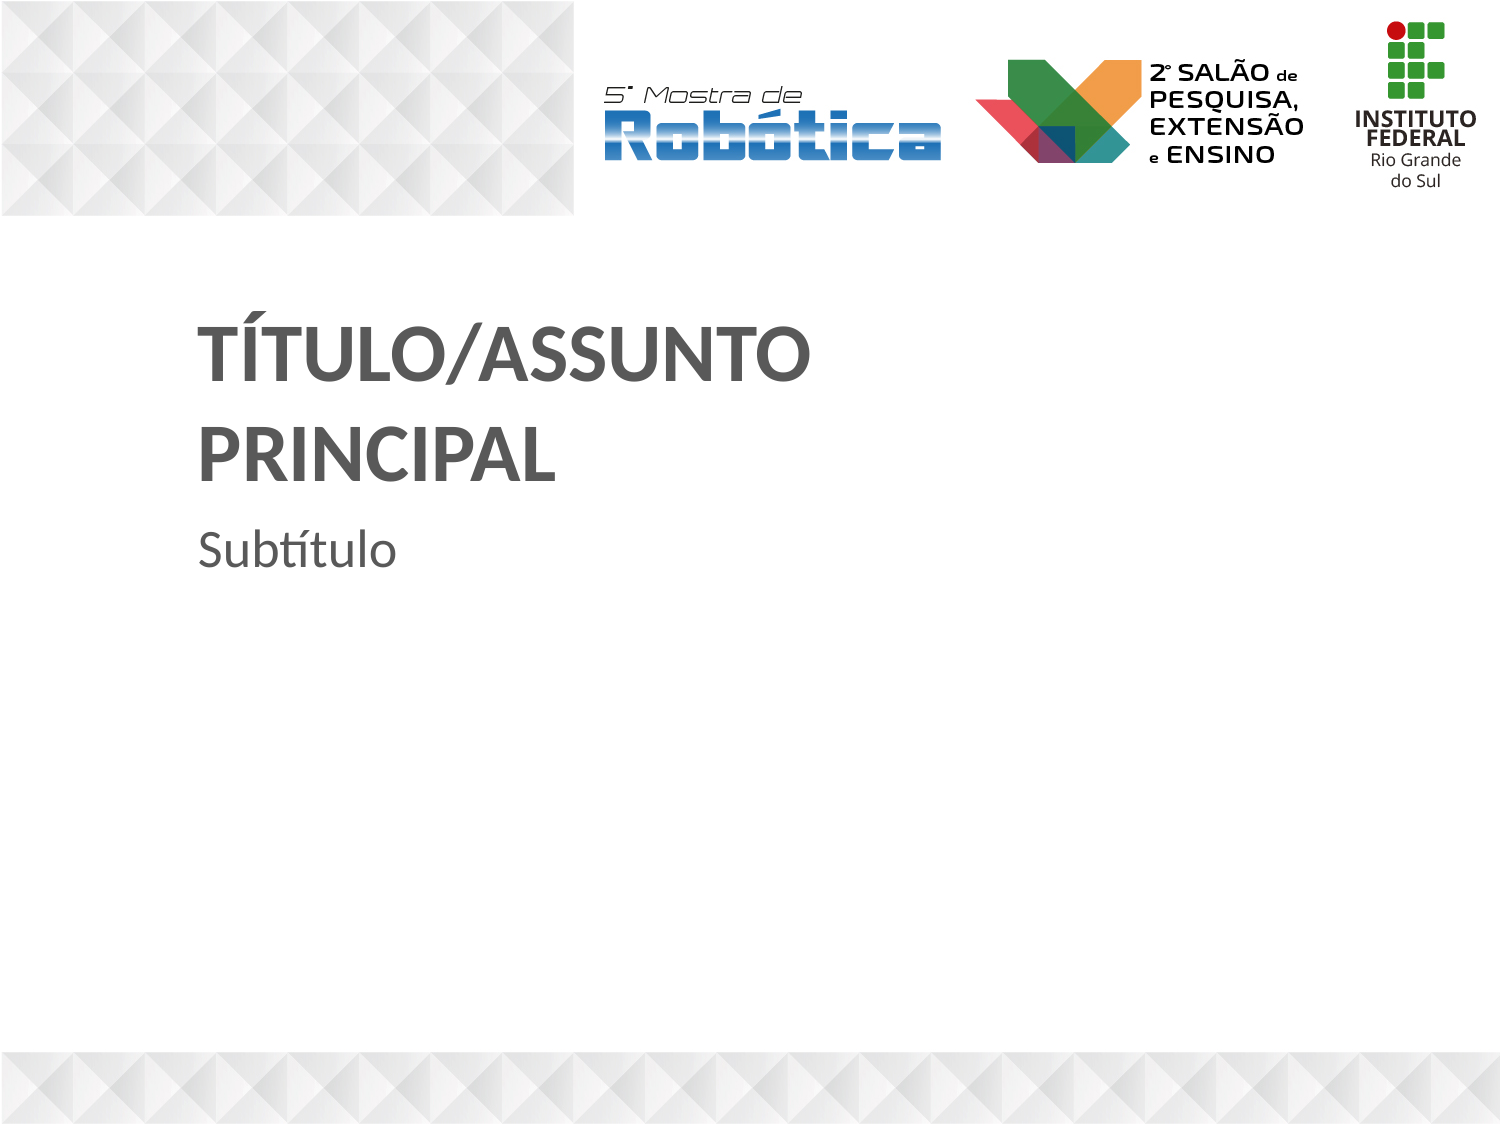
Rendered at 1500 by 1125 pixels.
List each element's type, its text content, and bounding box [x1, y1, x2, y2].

text_box Subtítulo [183, 505, 416, 587]
text_box TÍTULO/ASSUNTO PRINCIPAL [183, 290, 1069, 508]
picture [0, 1, 1500, 1124]
